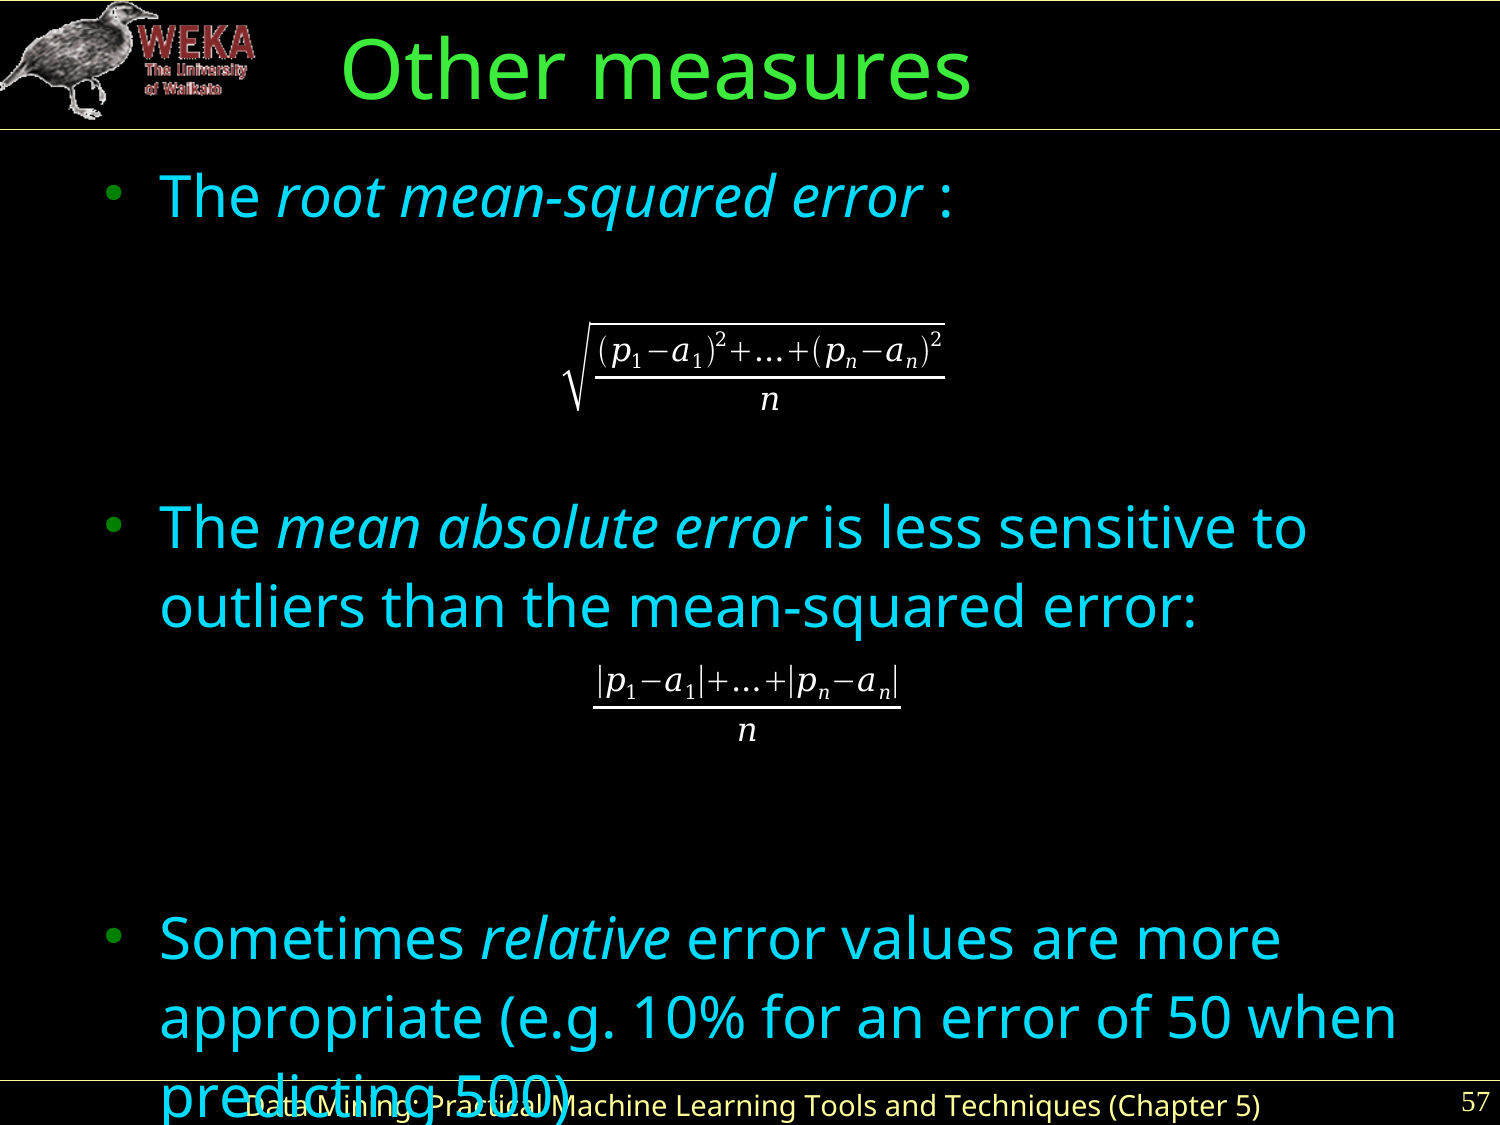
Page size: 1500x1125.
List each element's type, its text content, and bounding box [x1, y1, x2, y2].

text_box The root mean-squared error : The mean absolute error is less sensitive to outliers than the mean-squared error: Sometimes relative error values are more appropriate (e.g. 10% for an error of 50 when predicting 500) [88, 147, 1418, 912]
chart [554, 320, 953, 419]
title Other measures [324, 0, 1500, 148]
picture [0, 1, 266, 129]
chart [586, 660, 909, 749]
